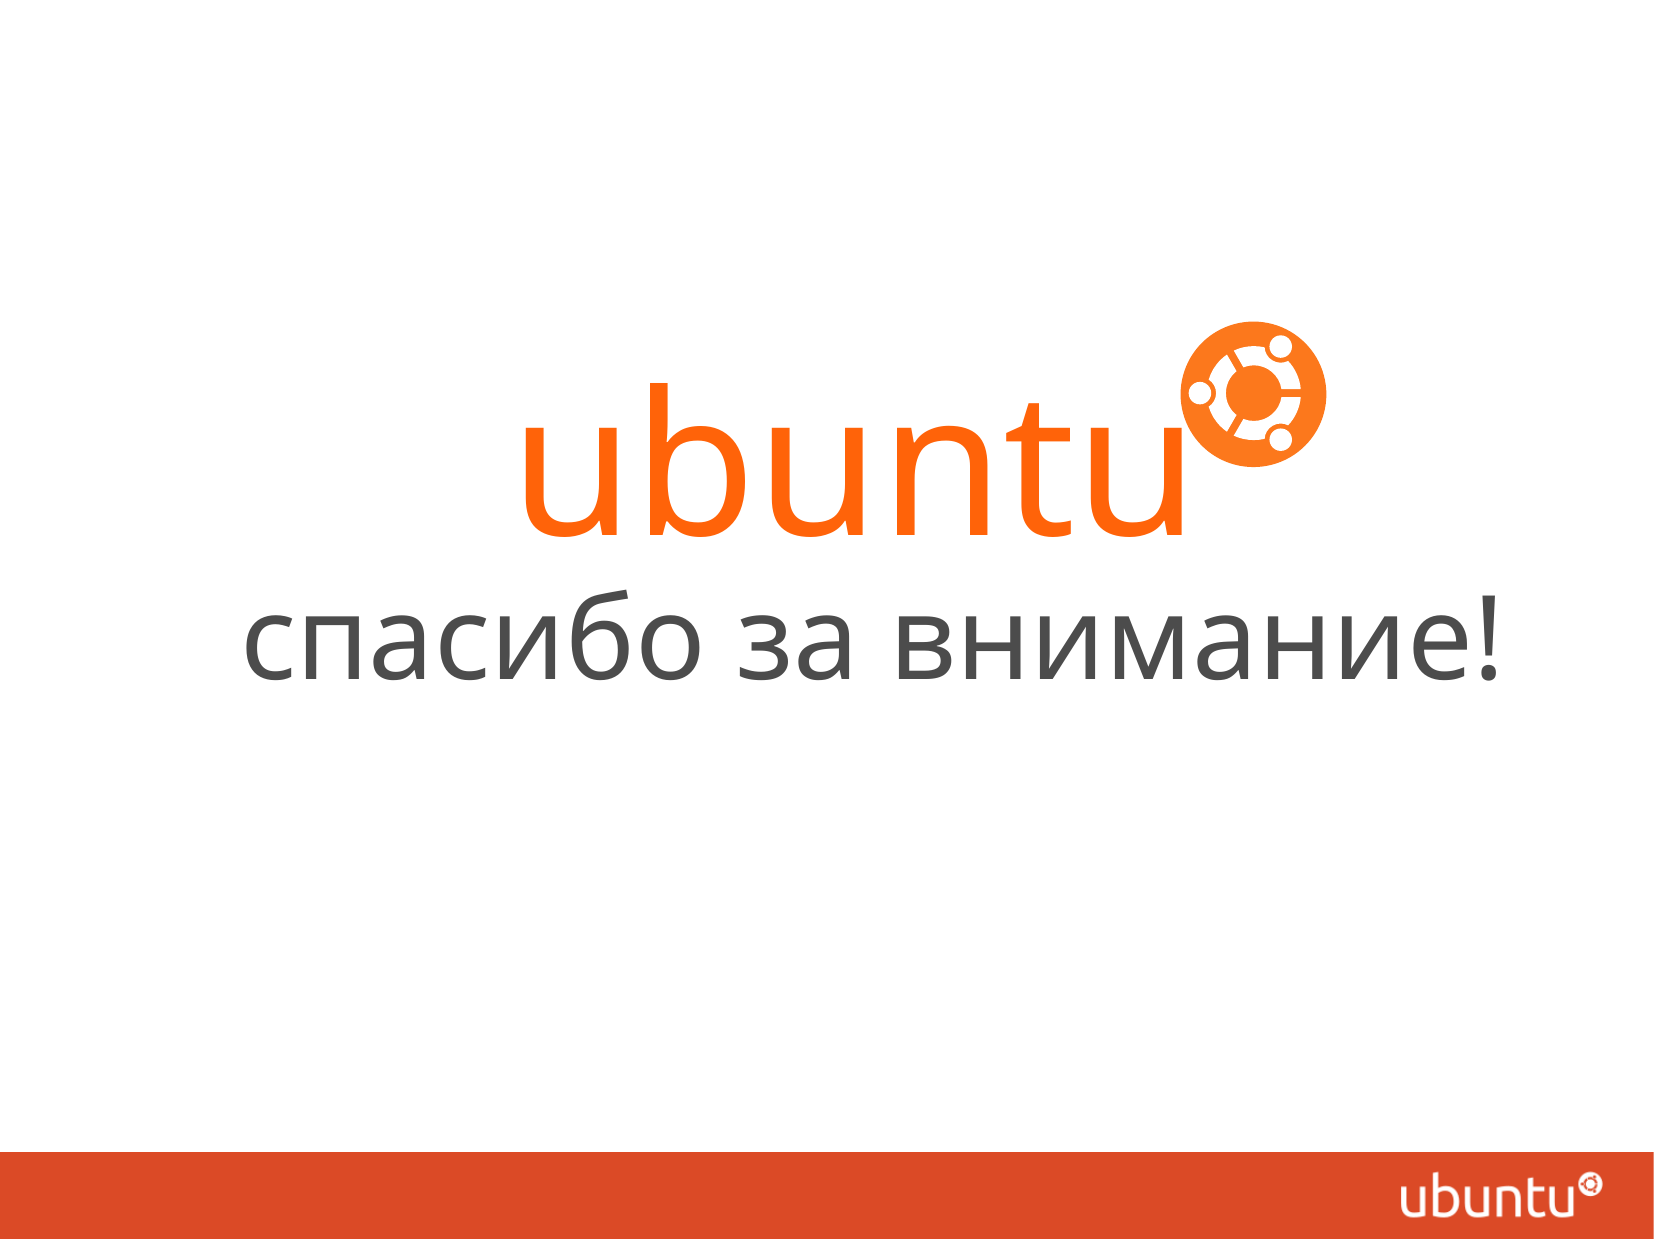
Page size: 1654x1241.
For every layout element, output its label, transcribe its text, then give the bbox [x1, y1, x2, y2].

title ubuntu спасибо за внимание! [85, 354, 1625, 714]
picture [1177, 316, 1329, 473]
picture [0, 1152, 1654, 1239]
